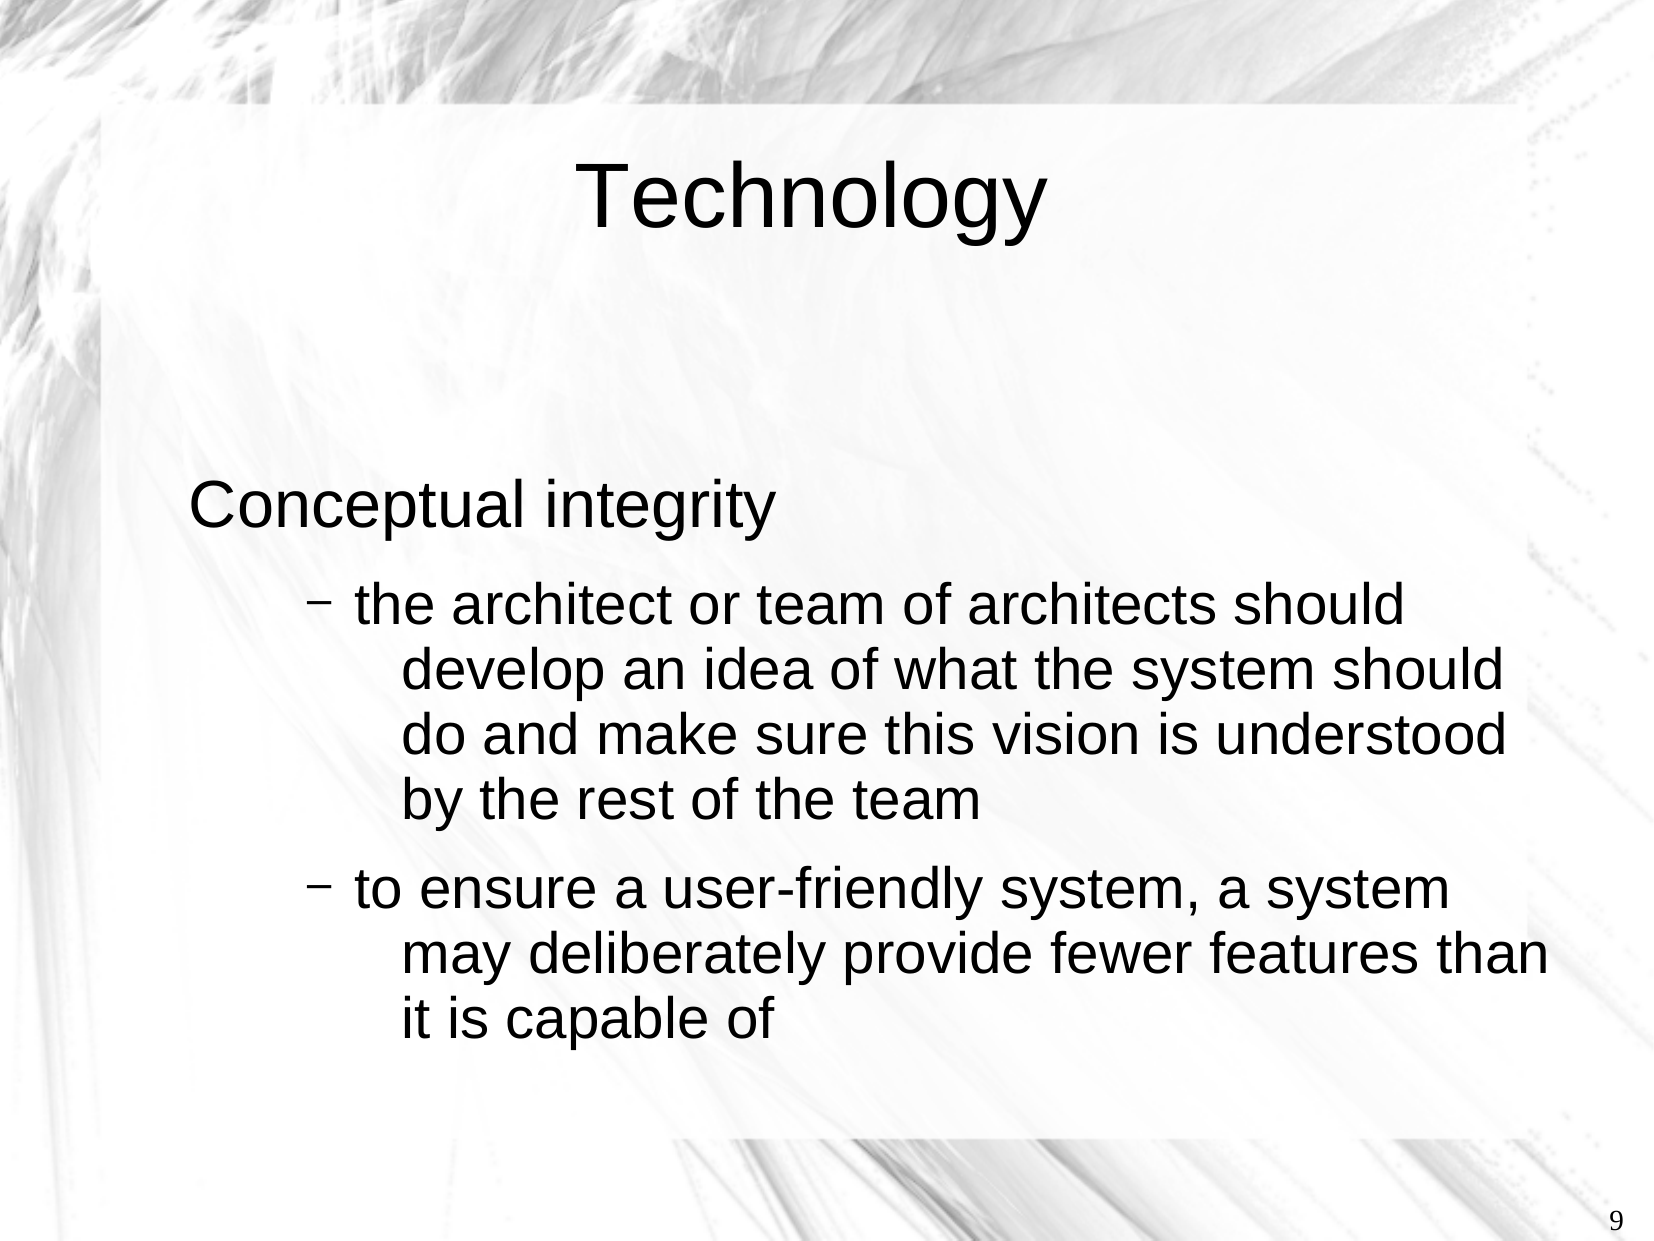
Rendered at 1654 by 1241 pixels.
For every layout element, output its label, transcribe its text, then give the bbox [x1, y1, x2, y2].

picture [0, 0, 1654, 1241]
list Conceptual integrity the architect or team of architects should develop an idea of what the system should do and make sure this vision is understood by the rest of the team to ensure a user-friendly system, a system may deliberately provide fewer features than it is capable of [118, 467, 1571, 1241]
title Technology [118, 112, 1506, 281]
